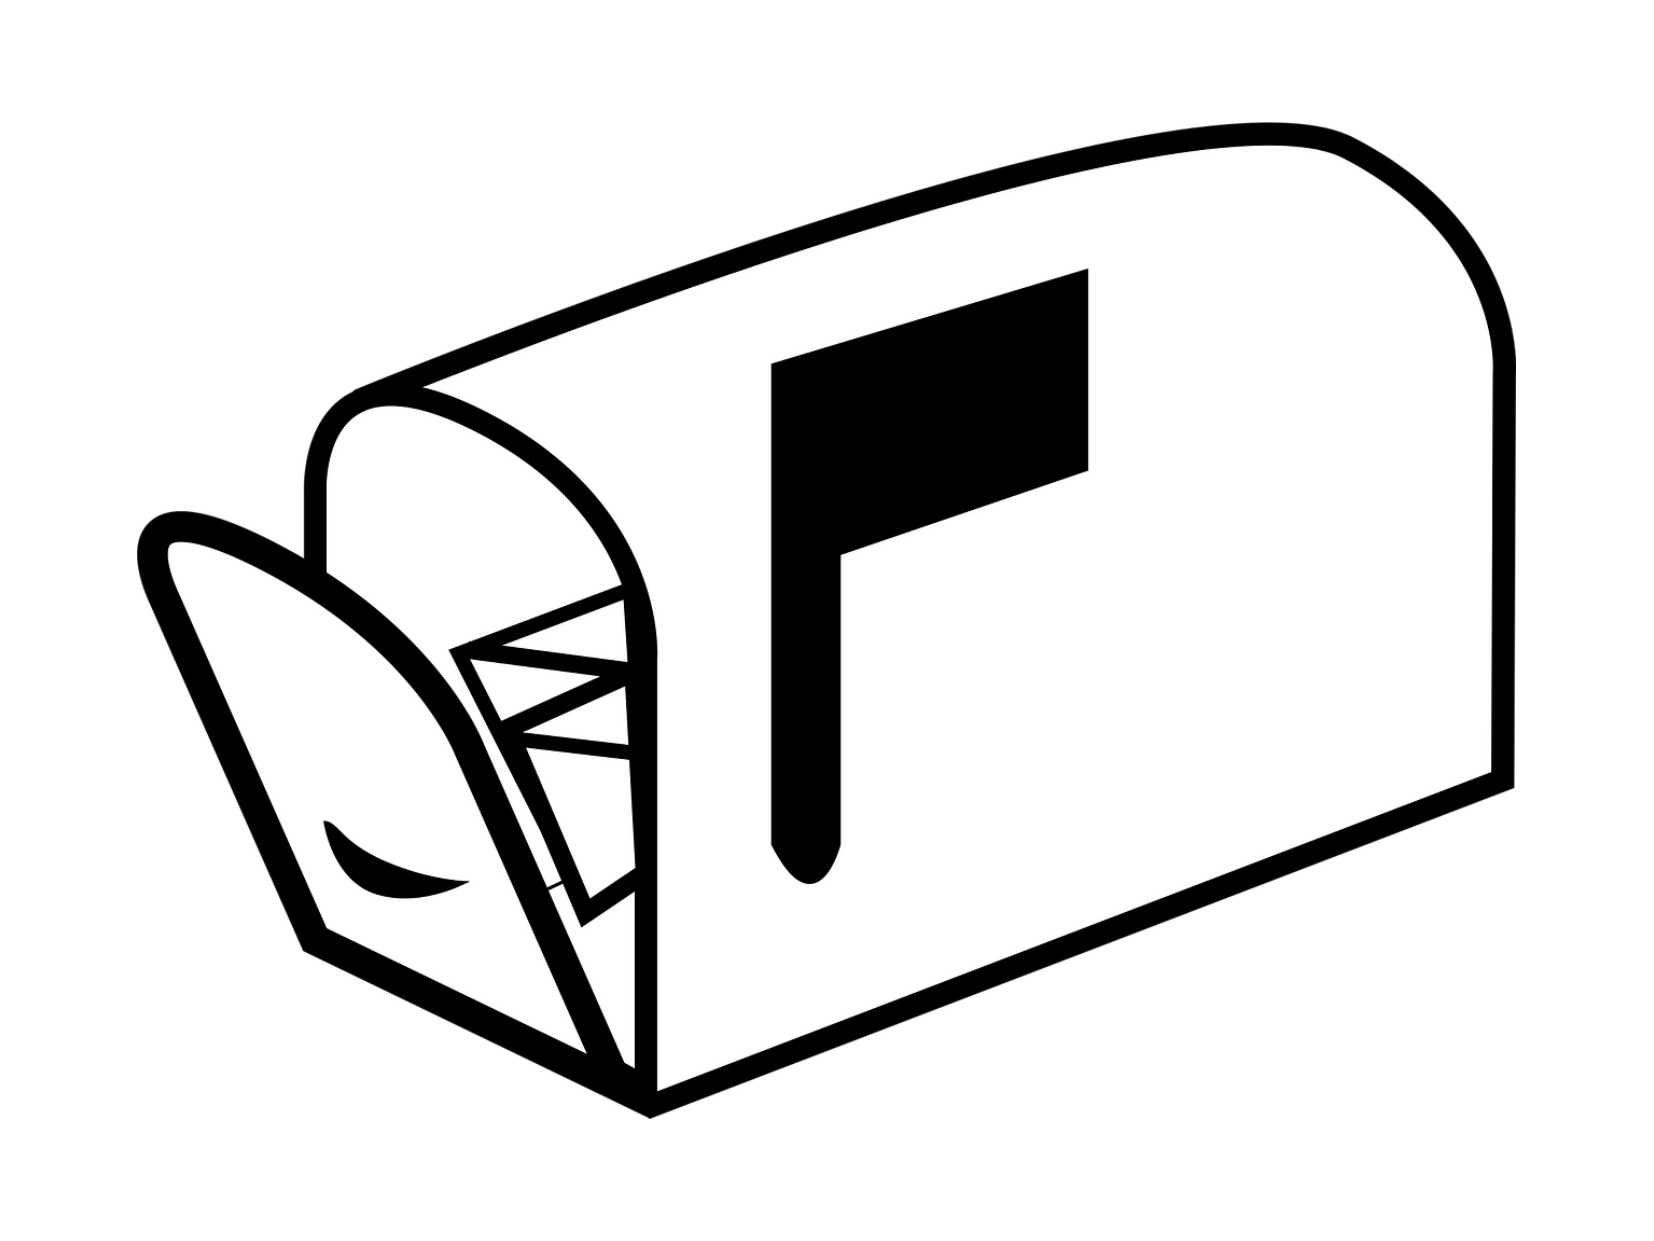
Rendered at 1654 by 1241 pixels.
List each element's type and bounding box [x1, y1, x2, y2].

picture [137, 122, 1516, 1119]
